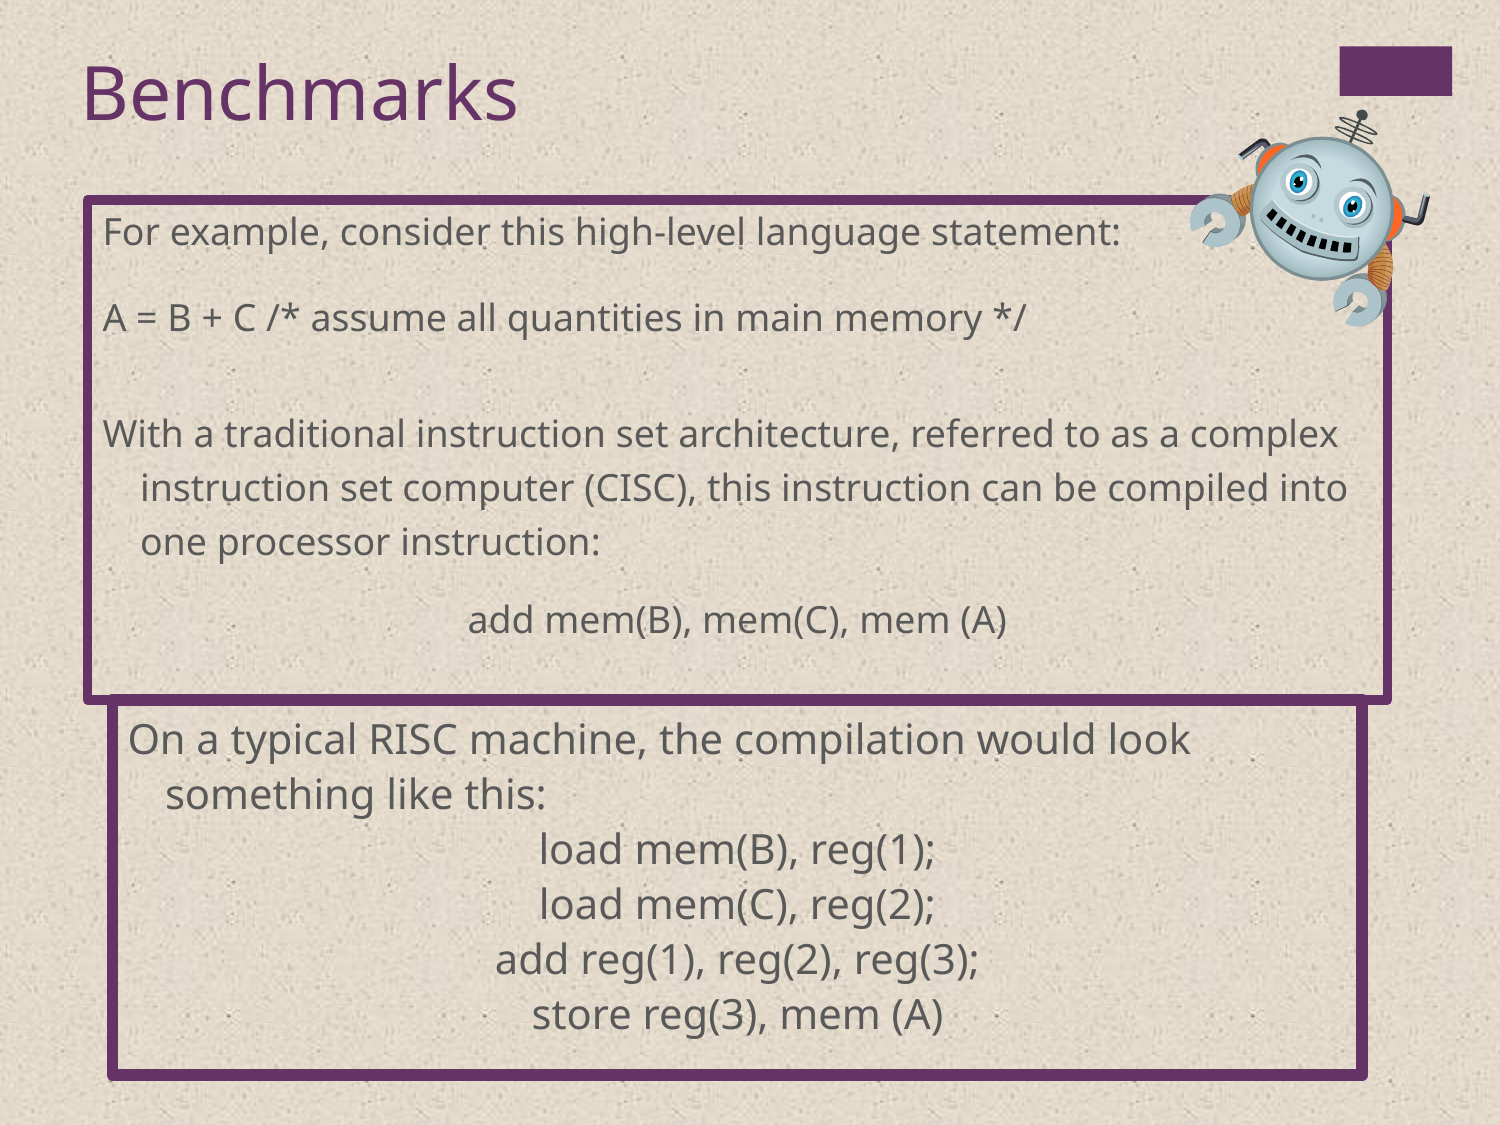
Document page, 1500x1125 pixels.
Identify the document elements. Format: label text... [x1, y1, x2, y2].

picture [0, 0, 1500, 1125]
list For example, consider this high-level language statement: A = B + C /* assume all quantities in main memory */ With a traditional instruction set architecture, referred to as a complex instruction set computer (CISC), this instruction can be compiled into one processor instruction: add mem(B), mem(C), mem (A) [87, 200, 1388, 700]
list On a typical RISC machine, the compilation would look something like this: load mem(B), reg(1); load mem(C), reg(2); add reg(1), reg(2), reg(3); store reg(3), mem (A) [112, 699, 1363, 1075]
title Benchmarks [0, 37, 1050, 175]
